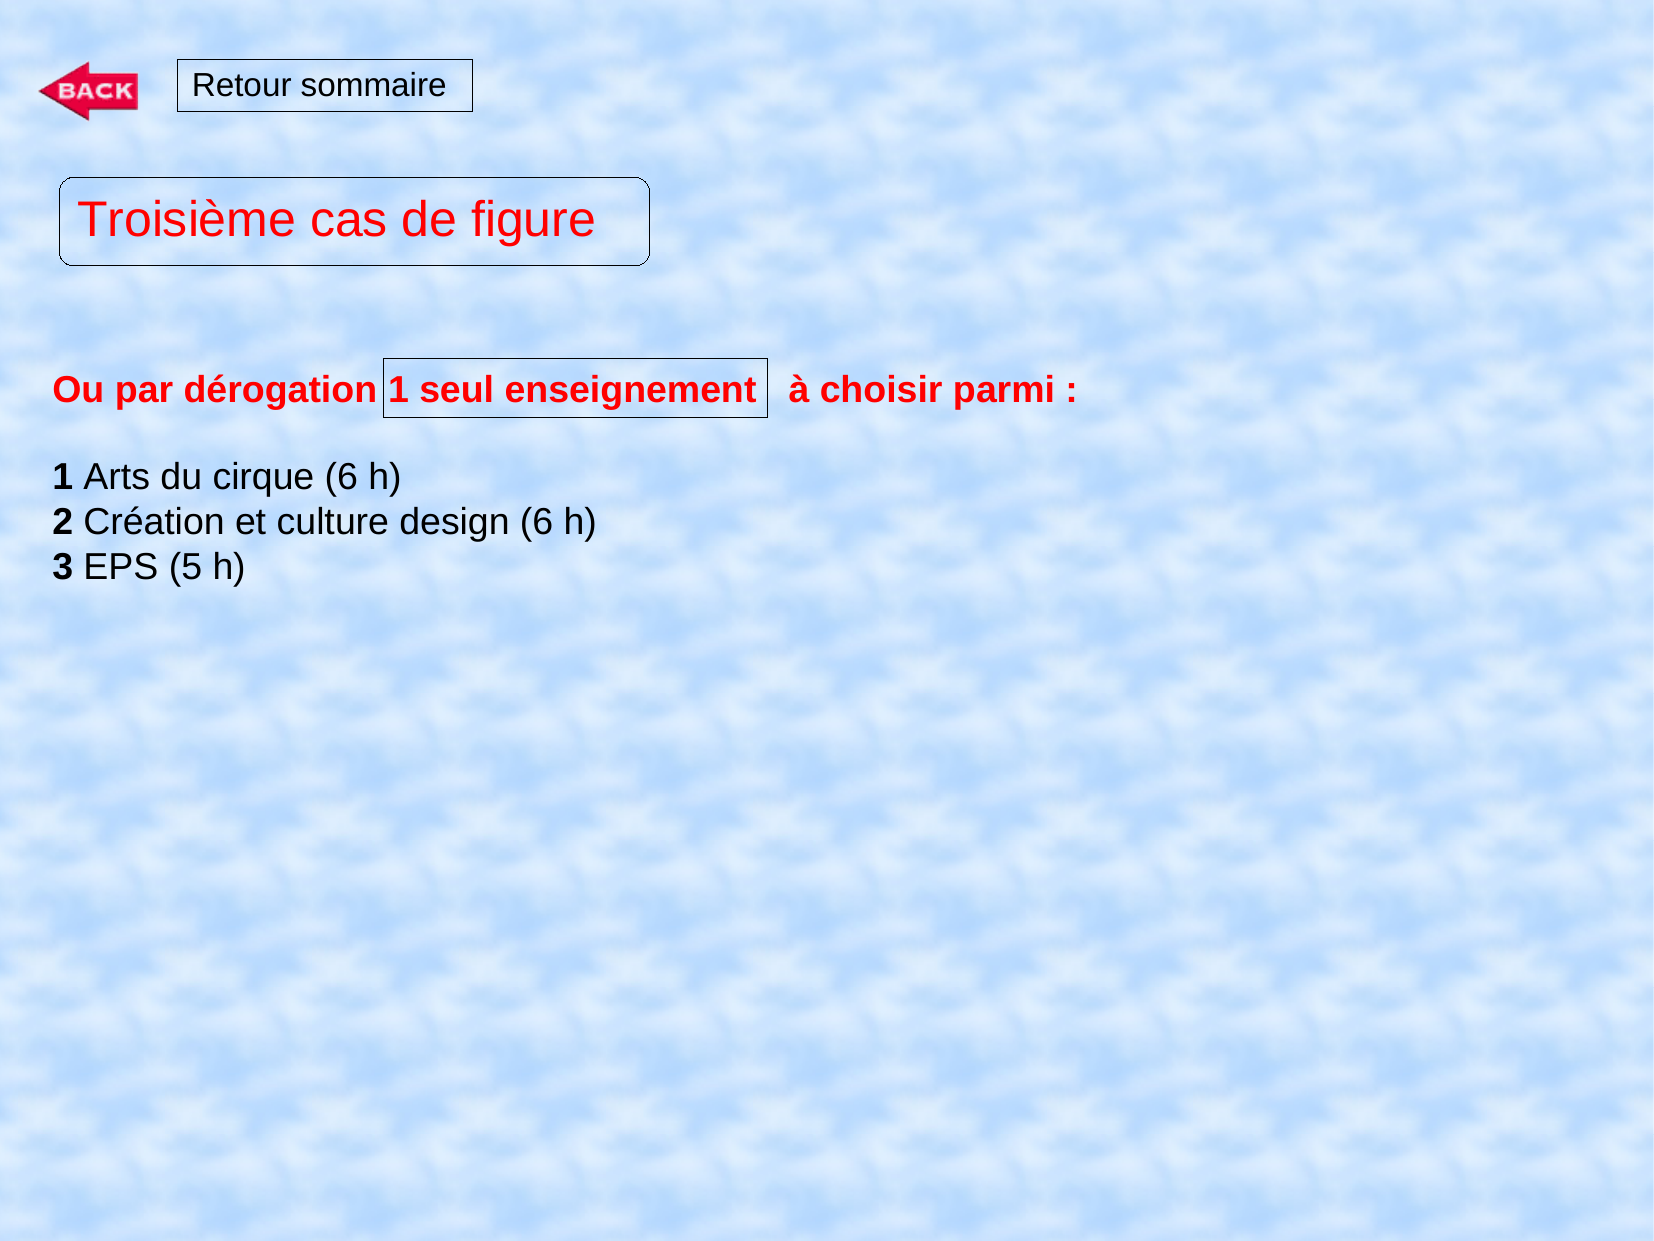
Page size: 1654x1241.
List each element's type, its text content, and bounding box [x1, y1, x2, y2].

text_box Troisième cas de figure [62, 183, 713, 256]
text_box Retour sommaire [177, 59, 473, 112]
text_box Ou par dérogation 1 seul enseignement à choisir parmi : 1 Arts du cirque (6 h) 2 Création et culture design (6 h) 3 EPS (5 h) [37, 360, 1122, 640]
text_box Ou par dérogation 1 seul enseignement à choisir parmi : 1 Arts du cirque (6 h) 2 Création et culture design (6 h) 3 EPS (5 h) [384, 360, 767, 417]
picture [0, 0, 1654, 1241]
